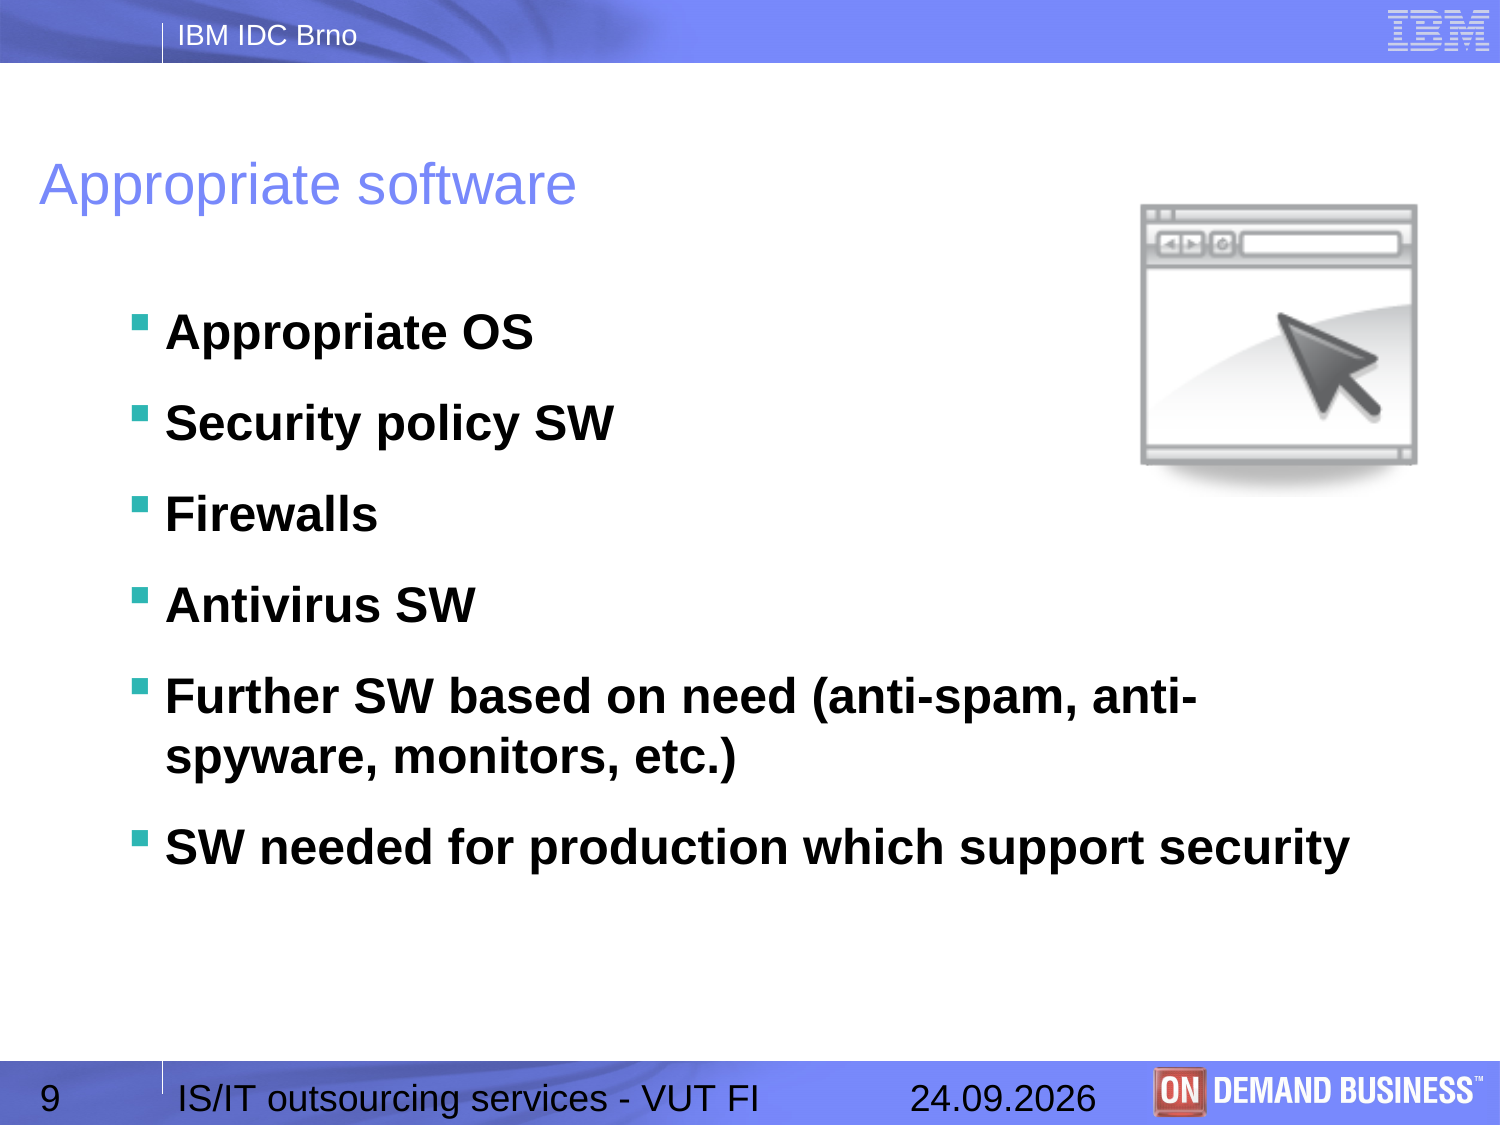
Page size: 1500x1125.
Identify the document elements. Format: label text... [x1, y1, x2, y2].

picture [0, 1061, 1500, 1125]
list Appropriate OS Security policy SW Firewalls Antivirus SW Further SW based on need (anti-spam, anti-spyware, monitors, etc.) SW needed for production which support security [112, 291, 1388, 932]
picture [1128, 196, 1429, 497]
title Appropriate software [25, 142, 1378, 225]
picture [0, 0, 1500, 63]
